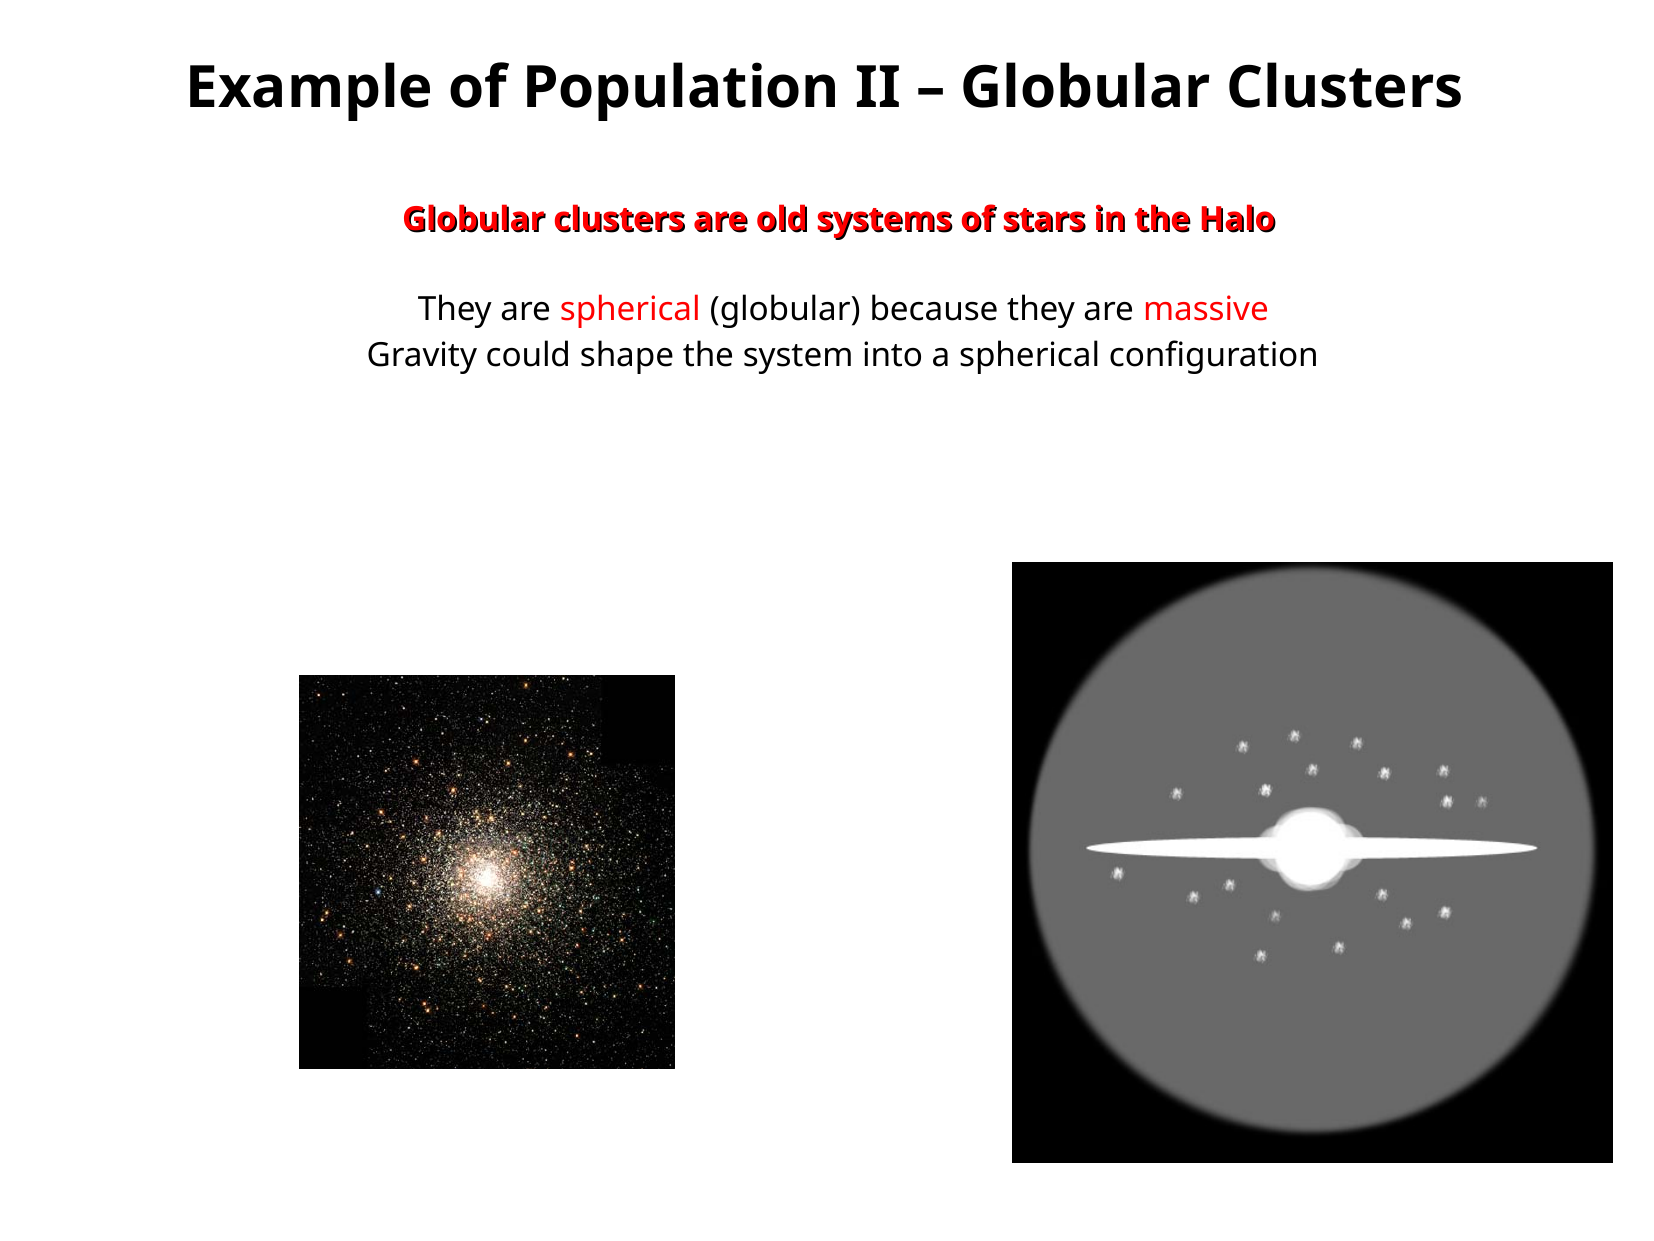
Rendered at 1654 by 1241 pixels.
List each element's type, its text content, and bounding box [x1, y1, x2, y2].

text_box Globular clusters are old systems of stars in the Halo They are spherical (globular) because they are massive Gravity could shape the system into a spherical configuration [149, 187, 1537, 482]
picture [299, 675, 675, 1069]
text_box Example of Population II – Globular Clusters [112, 37, 1537, 134]
picture [1012, 562, 1613, 1163]
